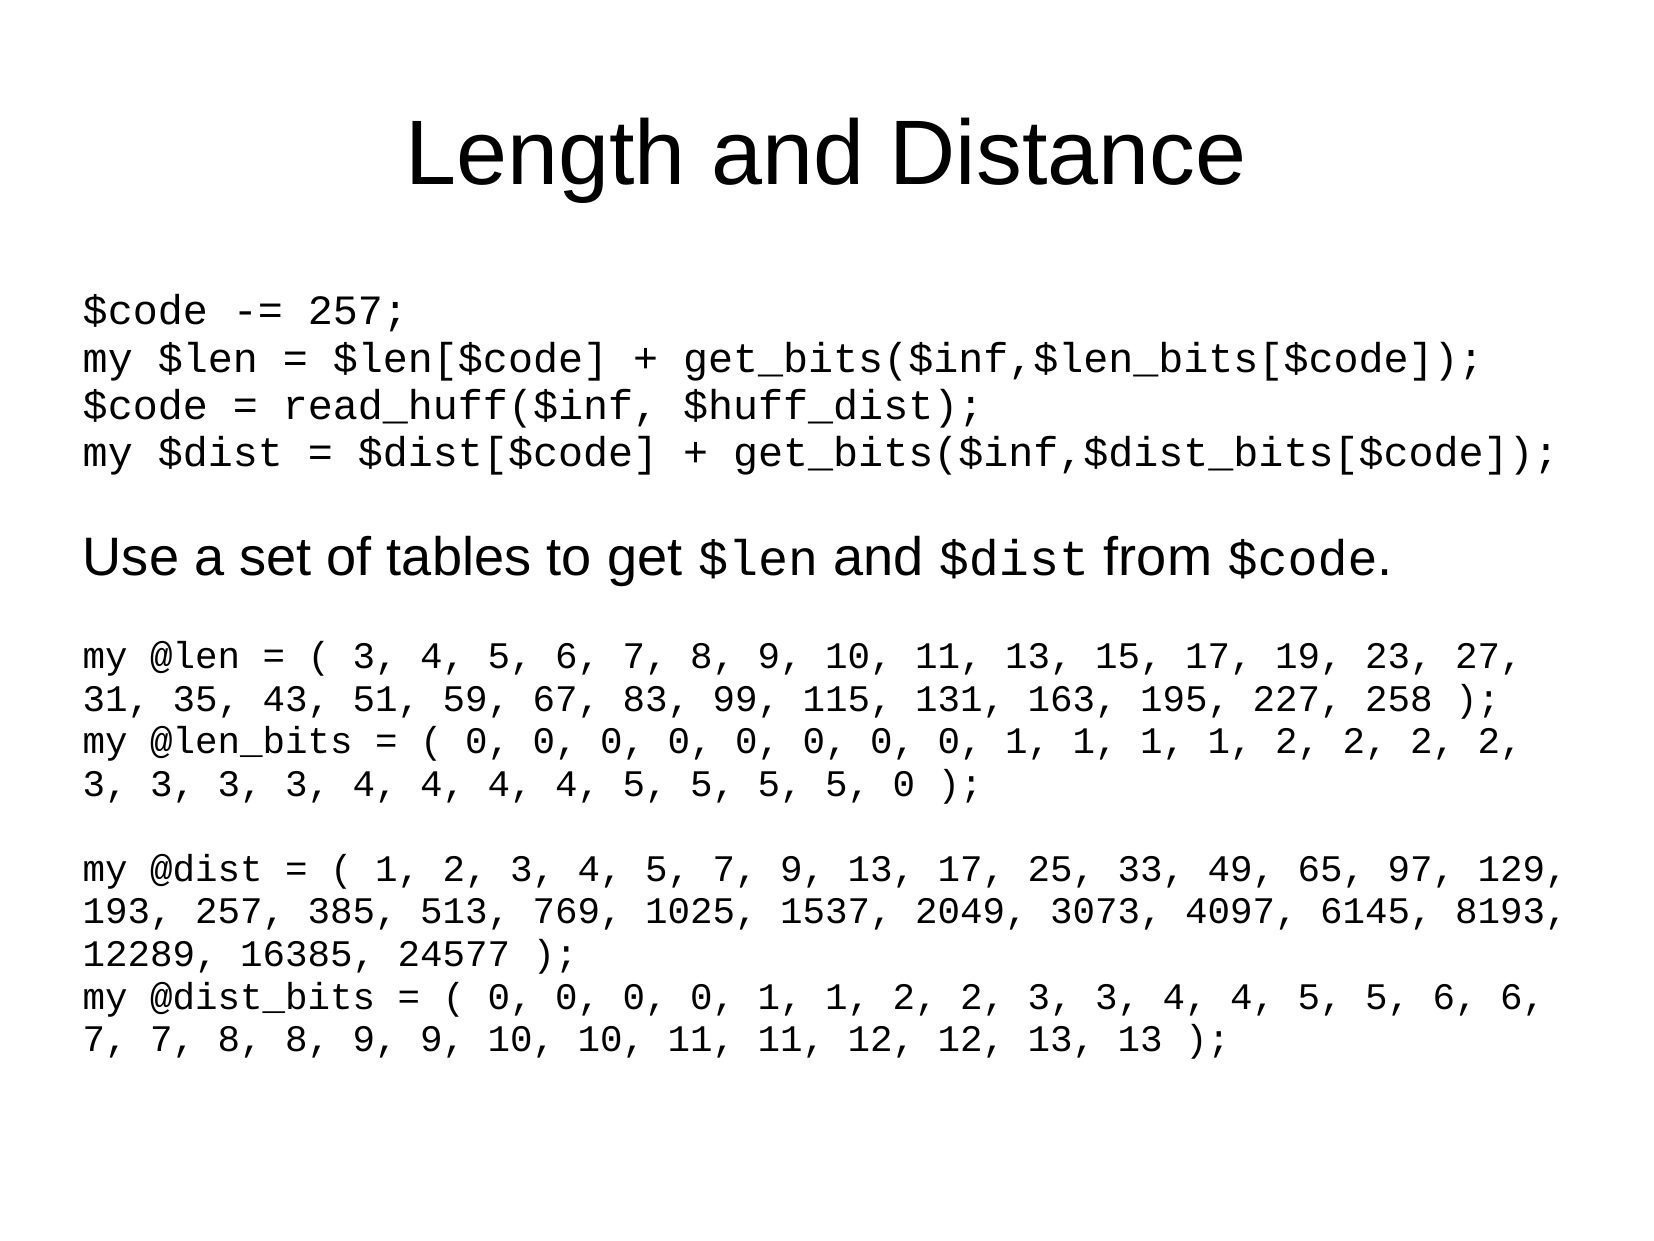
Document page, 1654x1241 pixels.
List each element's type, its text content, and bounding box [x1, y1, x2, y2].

title Length and Distance [82, 49, 1571, 257]
list $code -= 257; my $len = $len[$code] + get_bits($inf,$len_bits[$code]); $code = read_huff($inf, $huff_dist); my $dist = $dist[$code] + get_bits($inf,$dist_bits[$code]); Use a set of tables to get $len and $dist from $code. my @len = ( 3, 4, 5, 6, 7, 8, 9, 10, 11, 13, 15, 17, 19, 23, 27, 31, 35, 43, 51, 59, 67, 83, 99, 115, 131, 163, 195, 227, 258 ); my @len_bits = ( 0, 0, 0, 0, 0, 0, 0, 0, 1, 1, 1, 1, 2, 2, 2, 2, 3, 3, 3, 3, 4, 4, 4, 4, 5, 5, 5, 5, 0 ); my @dist = ( 1, 2, 3, 4, 5, 7, 9, 13, 17, 25, 33, 49, 65, 97, 129, 193, 257, 385, 513, 769, 1025, 1537, 2049, 3073, 4097, 6145, 8193, 12289, 16385, 24577 ); my @dist_bits = ( 0, 0, 0, 0, 1, 1, 2, 2, 3, 3, 4, 4, 5, 5, 6, 6, 7, 7, 8, 8, 9, 9, 10, 10, 11, 11, 12, 12, 13, 13 ); [82, 290, 1571, 1109]
